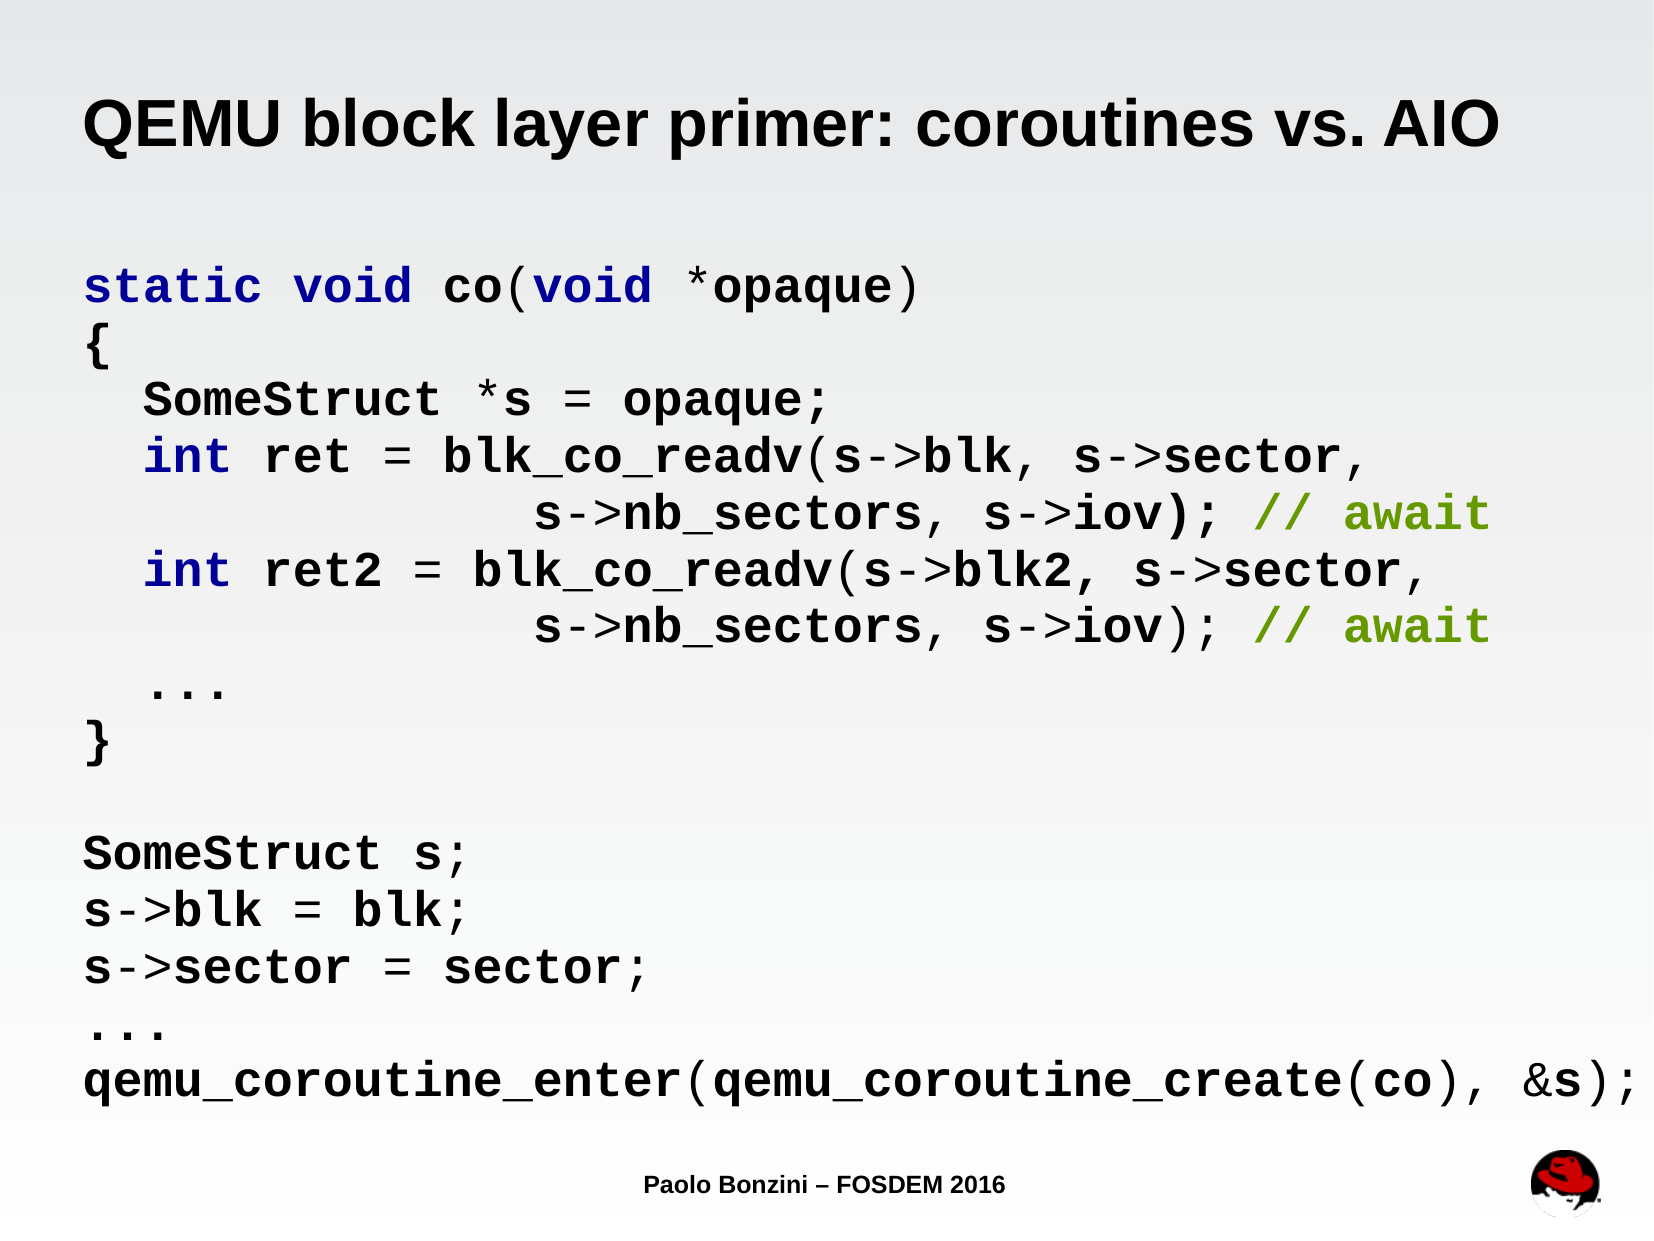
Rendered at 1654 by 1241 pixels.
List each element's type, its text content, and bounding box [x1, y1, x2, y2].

title QEMU block layer primer: coroutines vs. AIO [82, 19, 1571, 227]
list static void co(void *opaque) { SomeStruct *s = opaque; int ret = blk_co_readv(s->blk, s->sector, s->nb_sectors, s->iov); // await int ret2 = blk_co_readv(s->blk2, s->sector, s->nb_sectors, s->iov); // await ... } SomeStruct s; s->blk = blk; s->sector = sector; ... qemu_coroutine_enter(qemu_coroutine_create(co), &s); [82, 260, 1654, 1241]
picture [0, 0, 1654, 1241]
